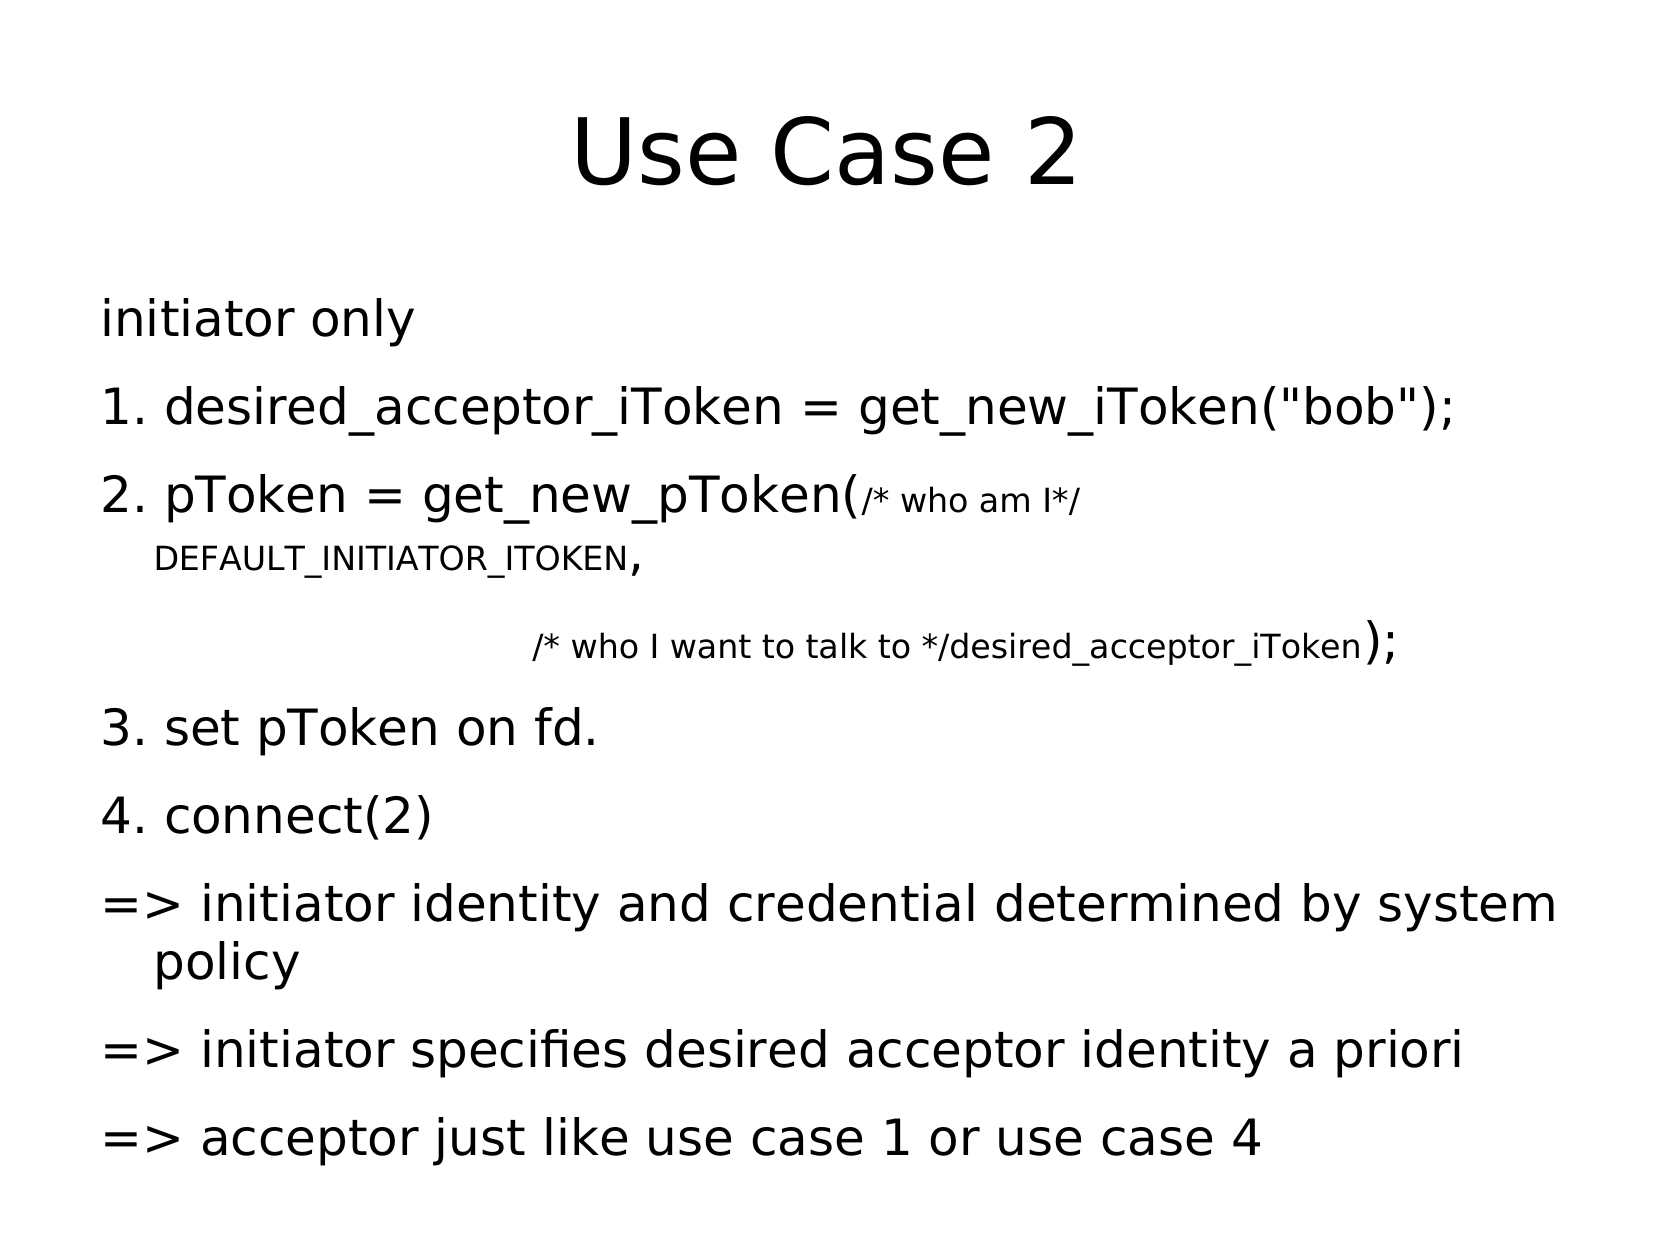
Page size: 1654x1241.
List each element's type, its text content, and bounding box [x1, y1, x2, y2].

list initiator only 1. desired_acceptor_iToken = get_new_iToken("bob"); 2. pToken = get_new_pToken(/* who am I*/ DEFAULT_INITIATOR_ITOKEN, /* who I want to talk to */desired_acceptor_iToken); 3. set pToken on fd. 4. connect(2) => initiator identity and credential determined by system policy => initiator specifies desired acceptor identity a priori => acceptor just like use case 1 or use case 4 [82, 290, 1571, 1109]
title Use Case 2 [82, 56, 1571, 250]
